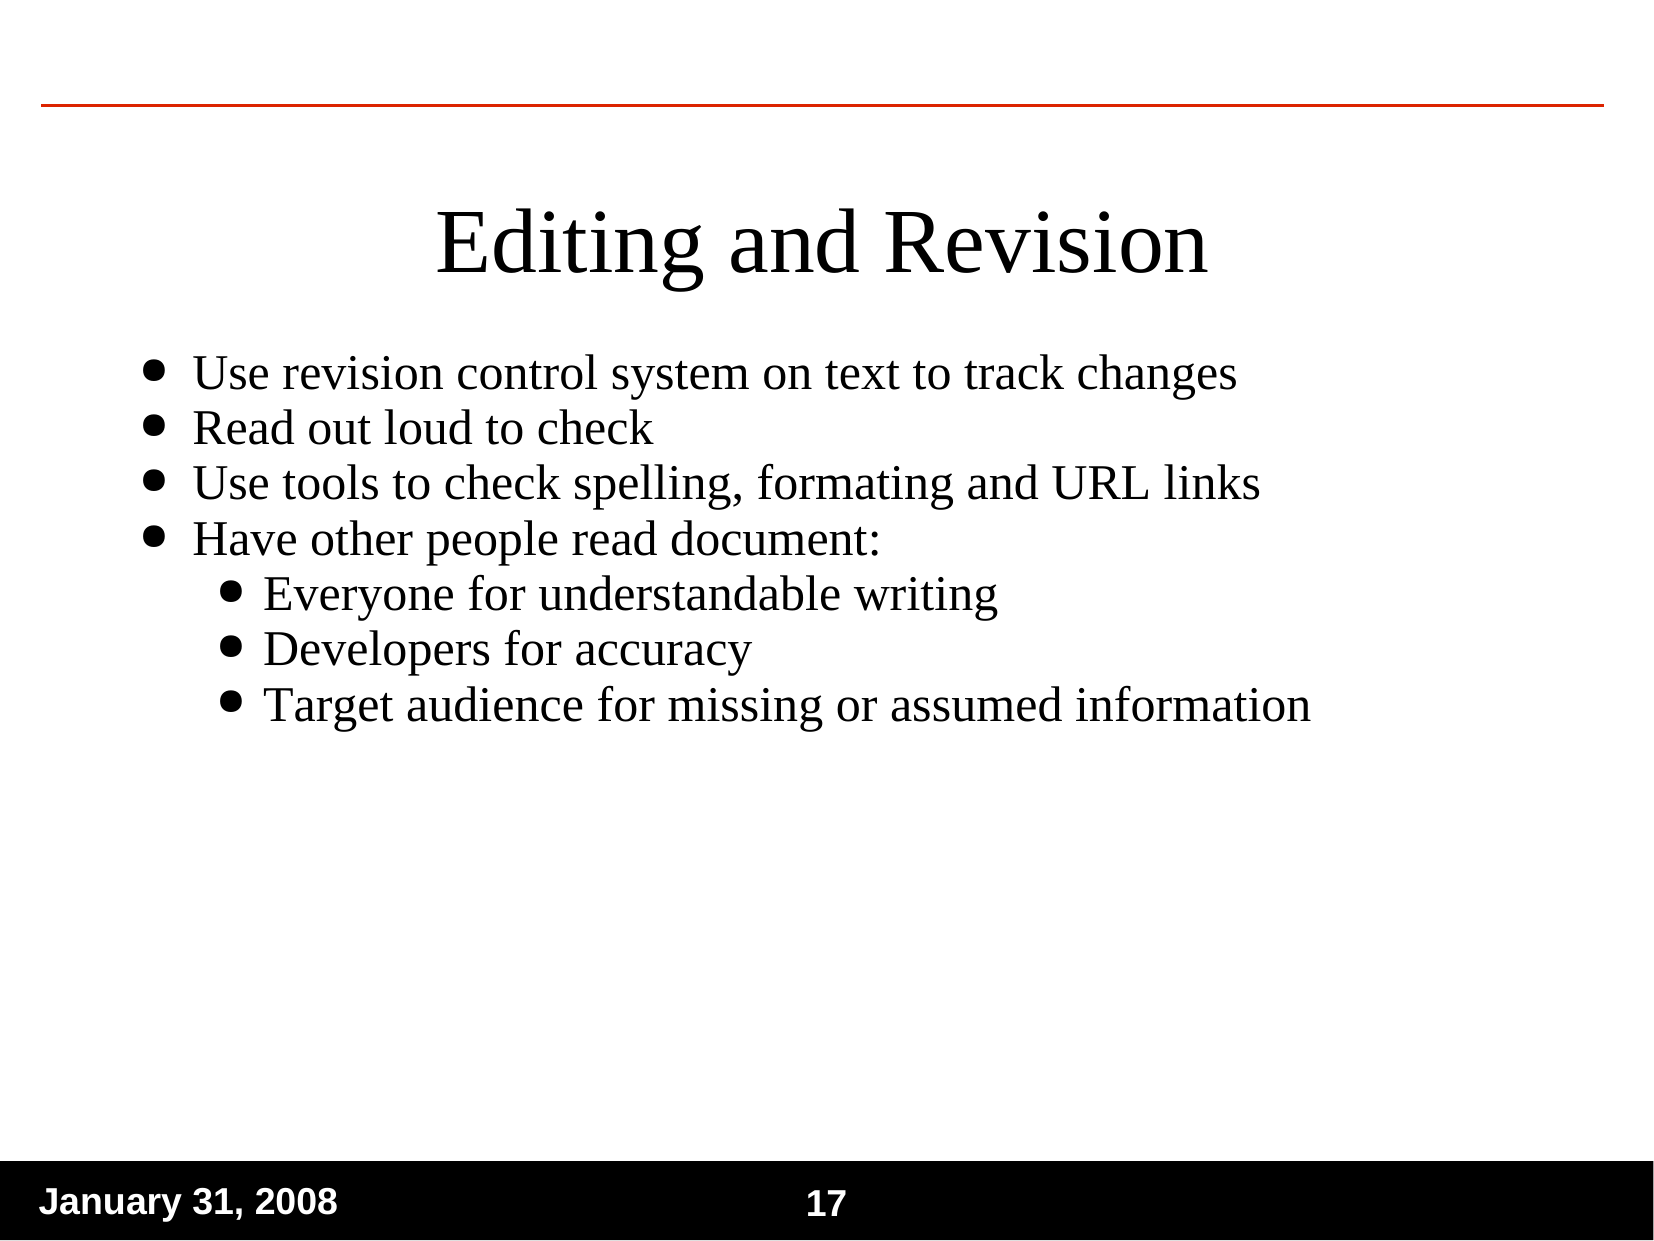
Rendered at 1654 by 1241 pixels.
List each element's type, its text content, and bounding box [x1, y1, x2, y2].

title Editing and Revision [117, 137, 1530, 346]
list Use revision control system on text to track changes Read out loud to check Use tools to check spelling, formating and URL links Have other people read document: Everyone for understandable writing Developers for accuracy Target audience for missing or assumed information [121, 344, 1534, 1127]
